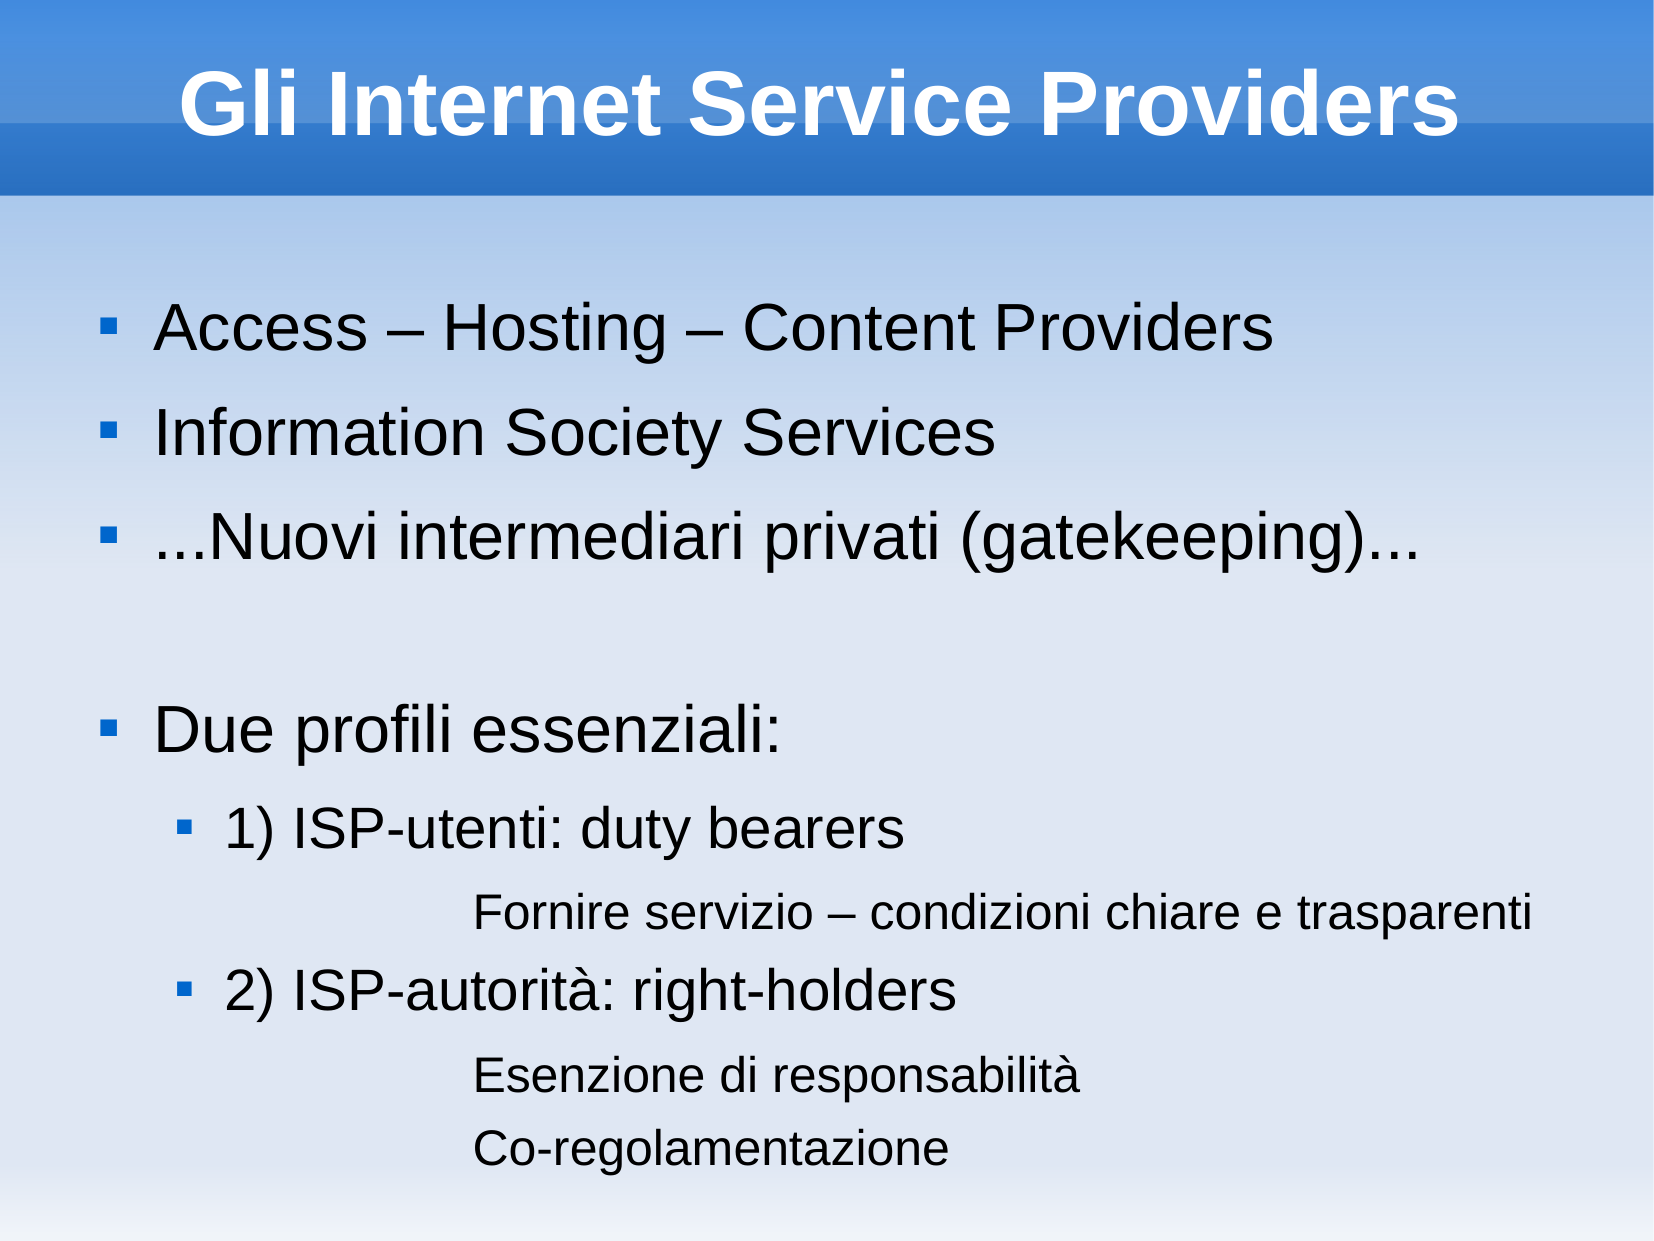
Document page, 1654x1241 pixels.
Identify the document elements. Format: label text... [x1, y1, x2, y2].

picture [0, 0, 1654, 1241]
title Gli Internet Service Providers [76, 7, 1565, 200]
list Access – Hosting – Content Providers Information Society Services ...Nuovi intermediari privati (gatekeeping)... Due profili essenziali: 1) ISP-utenti: duty bearers Fornire servizio – condizioni chiare e trasparenti 2) ISP-autorità: right-holders Esenzione di responsabilità Co-regolamentazione [82, 290, 1571, 1241]
